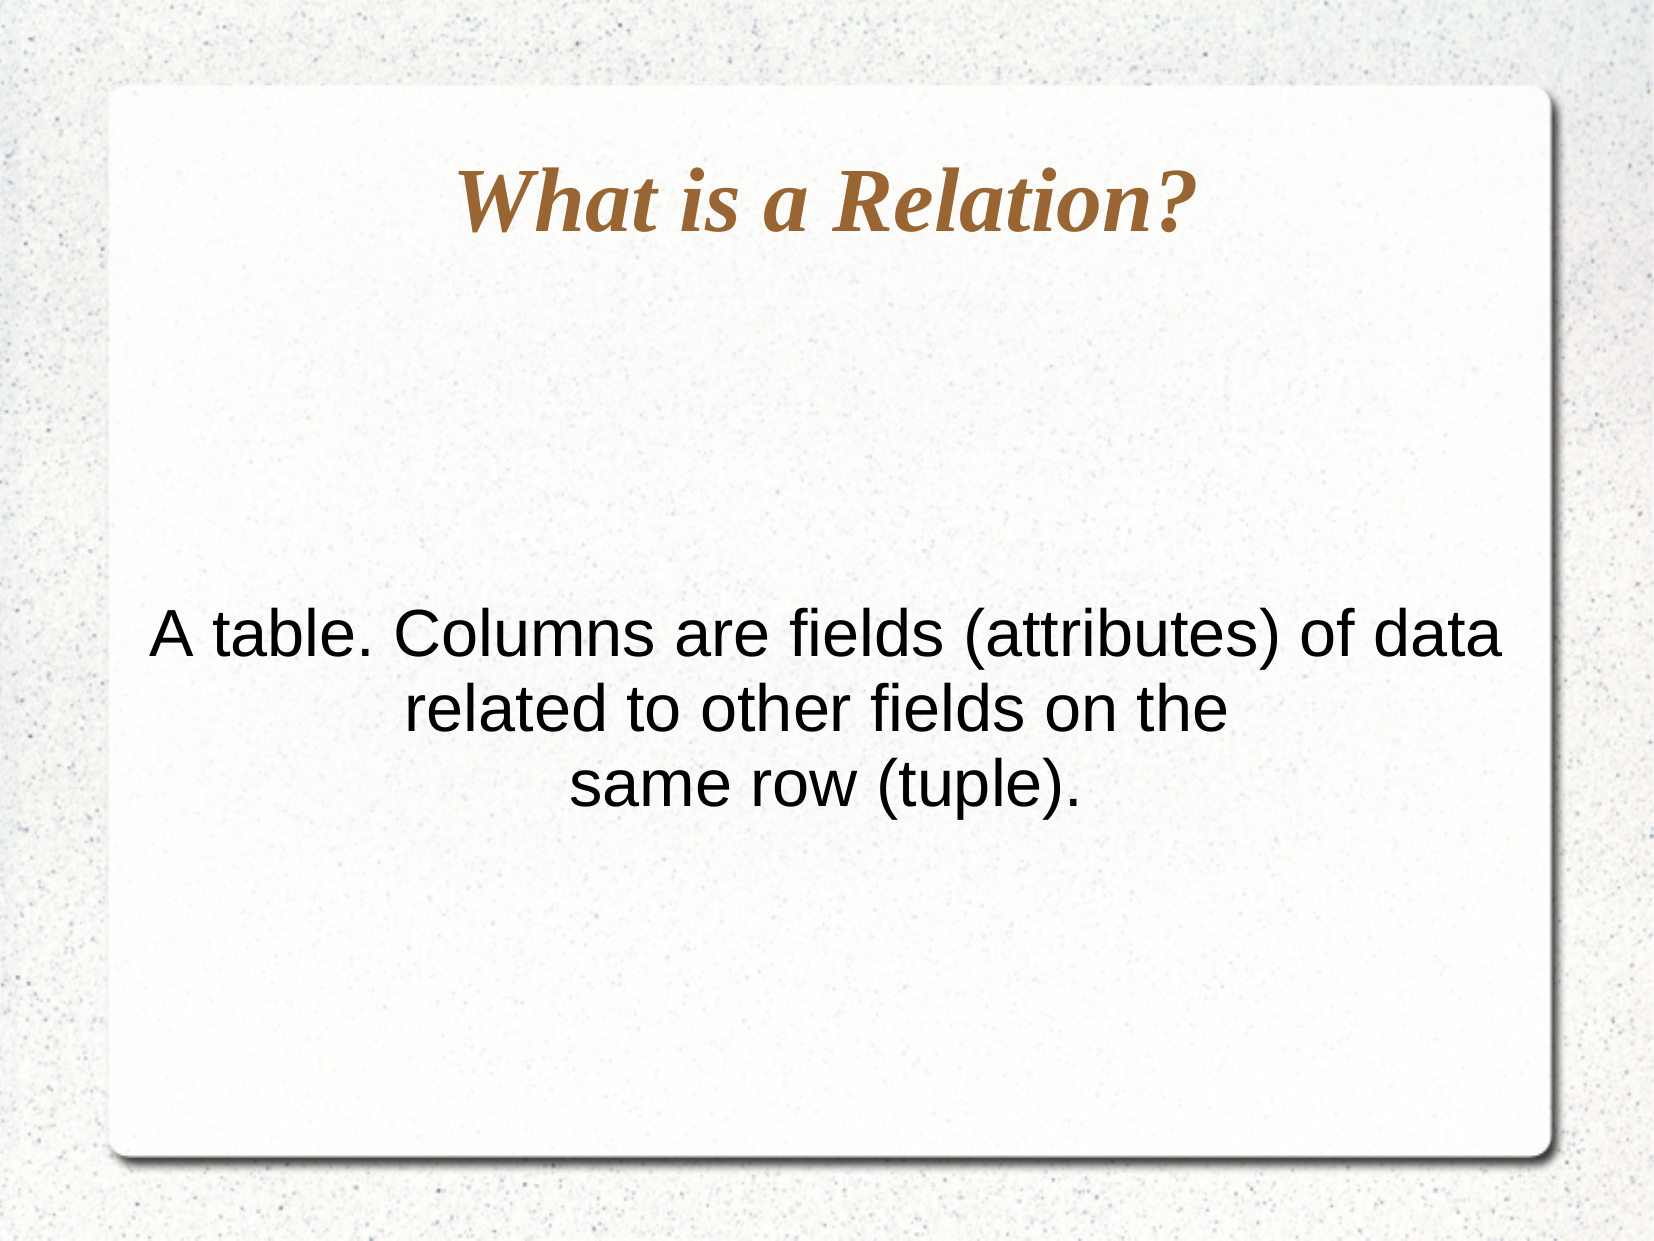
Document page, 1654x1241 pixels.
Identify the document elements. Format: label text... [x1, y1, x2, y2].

subtitle A table. Columns are fields (attributes) of data related to other fields on the same row (tuple). [147, 343, 1506, 1148]
title What is a Relation? [118, 104, 1536, 297]
picture [0, 0, 1654, 1241]
